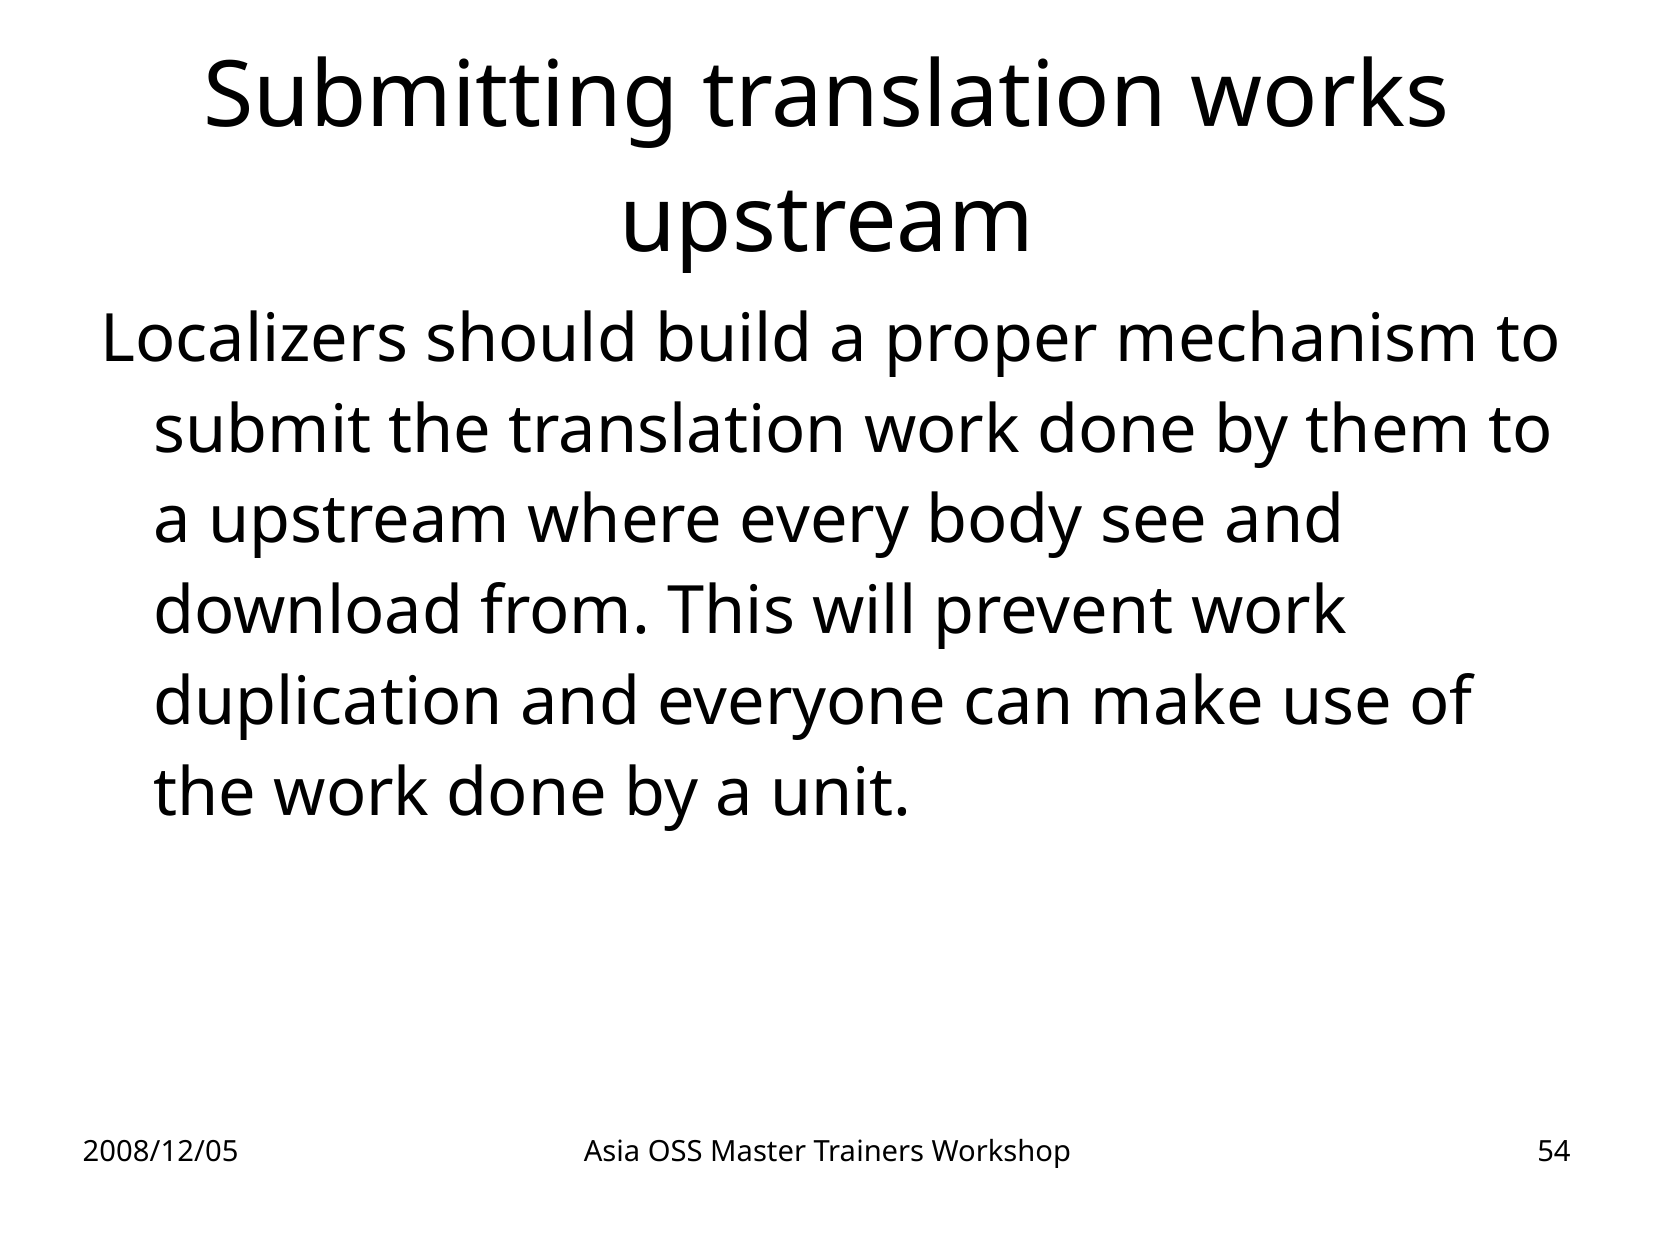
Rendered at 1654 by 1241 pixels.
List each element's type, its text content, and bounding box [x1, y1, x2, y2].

title Submitting translation works upstream [82, 49, 1571, 257]
list Localizers should build a proper mechanism to submit the translation work done by them to a upstream where every body see and download from. This will prevent work duplication and everyone can make use of the work done by a unit. [82, 290, 1571, 1094]
